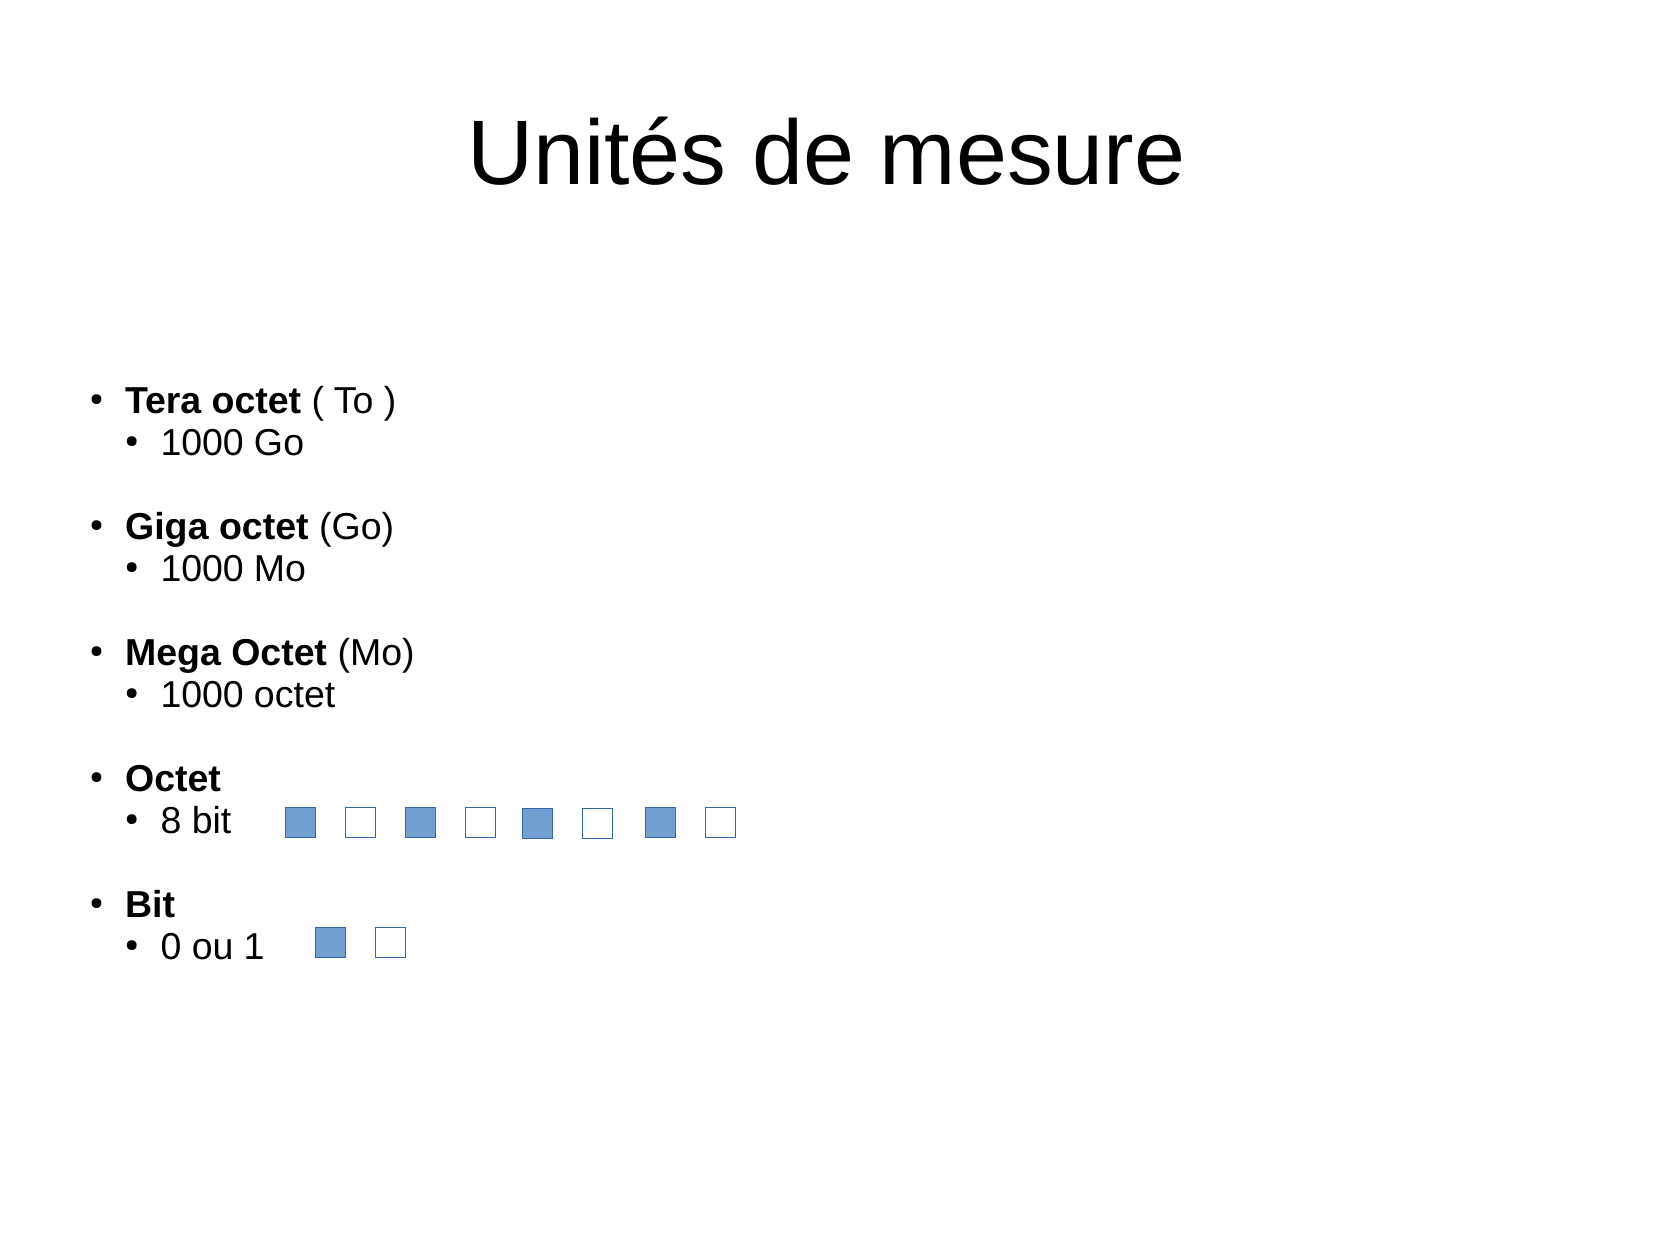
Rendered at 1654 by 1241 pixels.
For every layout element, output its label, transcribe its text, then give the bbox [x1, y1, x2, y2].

text_box [405, 807, 436, 838]
text_box Tera octet ( To ) 1000 Go Giga octet (Go) 1000 Mo Mega Octet (Mo) 1000 octet Octet 8 bit Bit 0 ou 1 [75, 372, 430, 976]
text_box [285, 807, 316, 838]
text_box [645, 807, 676, 838]
text_box [522, 808, 553, 839]
title Unités de mesure [82, 49, 1571, 257]
text_box [315, 927, 346, 958]
